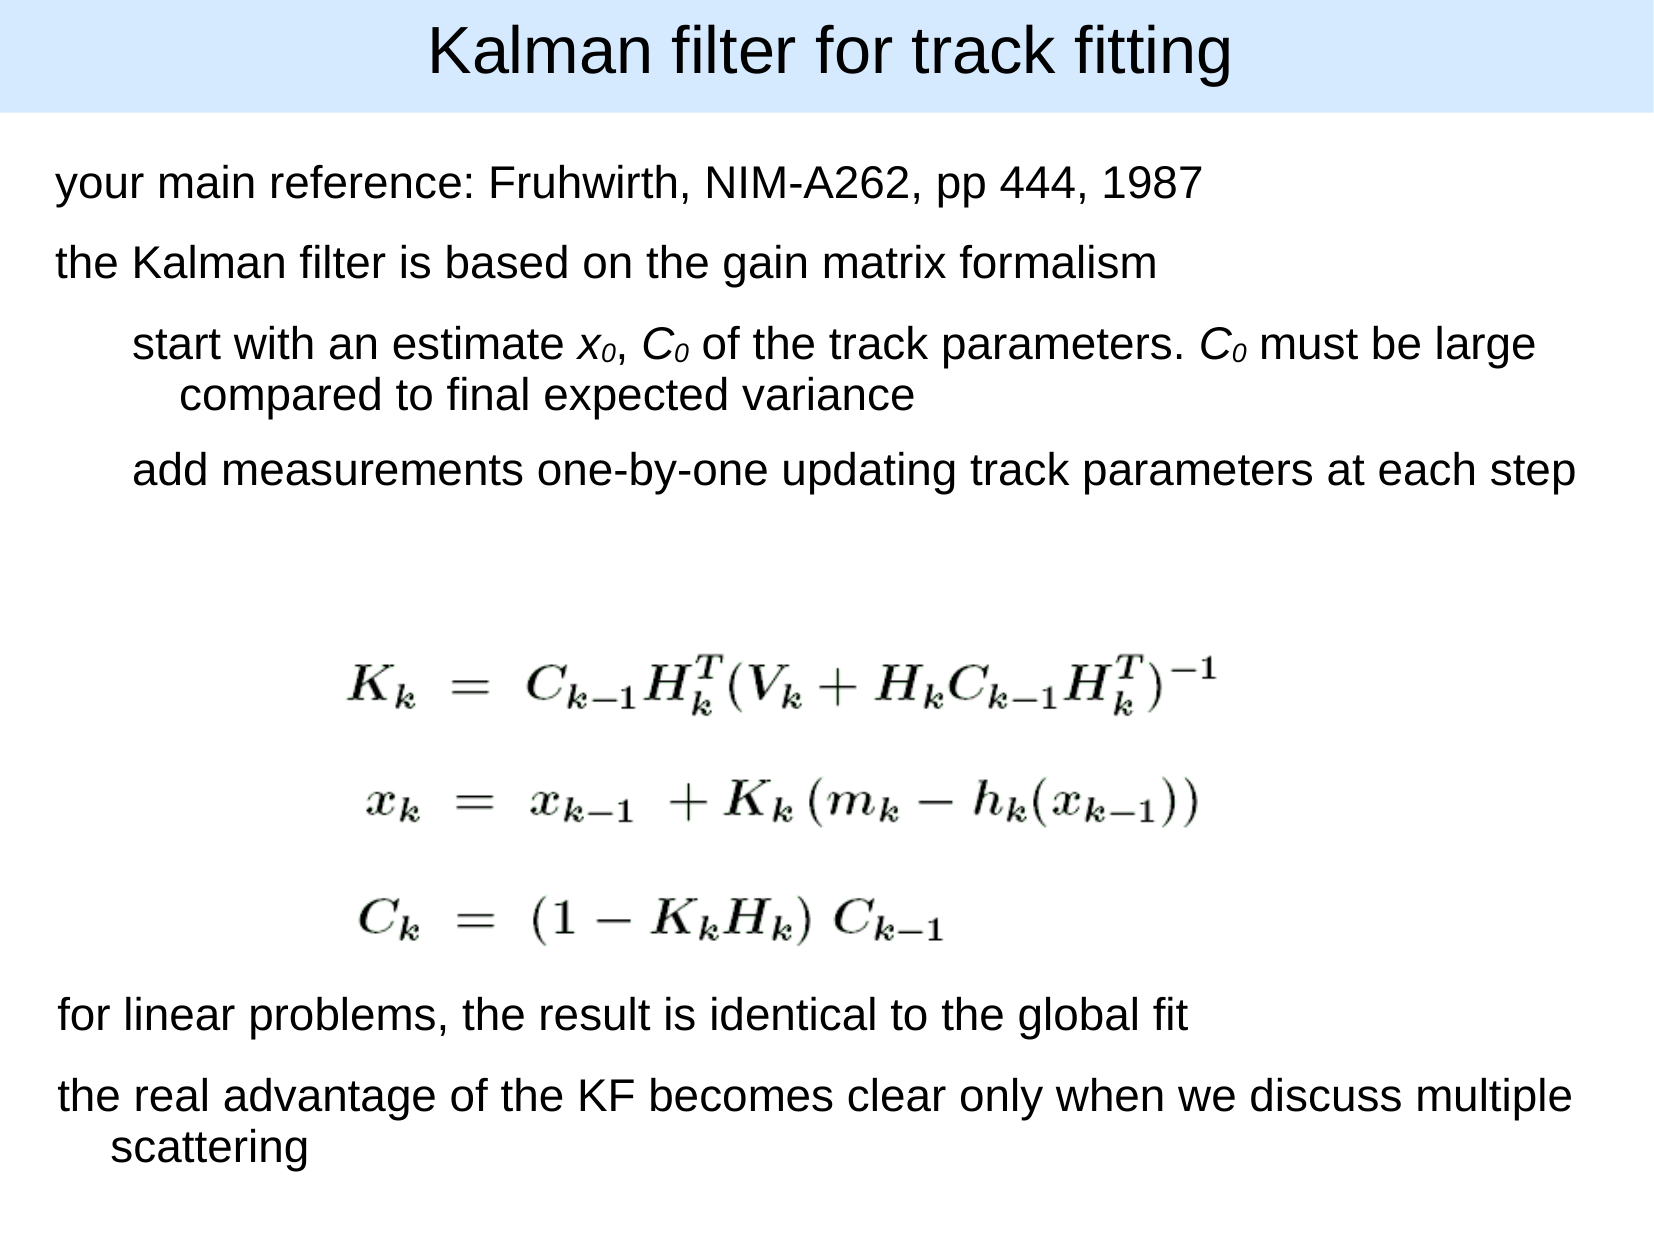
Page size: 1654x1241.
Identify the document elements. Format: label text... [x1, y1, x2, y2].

list for linear problems, the result is identical to the global fit the real advantage of the KF becomes clear only when we discuss multiple scattering [39, 988, 1615, 1223]
title Kalman filter for track fitting [86, 0, 1576, 100]
picture [336, 635, 1238, 732]
picture [343, 860, 954, 976]
picture [337, 759, 1242, 855]
list your main reference: Fruhwirth, NIM-A262, pp 444, 1987 the Kalman filter is based on the gain matrix formalism start with an estimate x0, C0 of the track parameters. C0 must be large compared to final expected variance add measurements one-by-one updating track parameters at each step [37, 156, 1613, 661]
